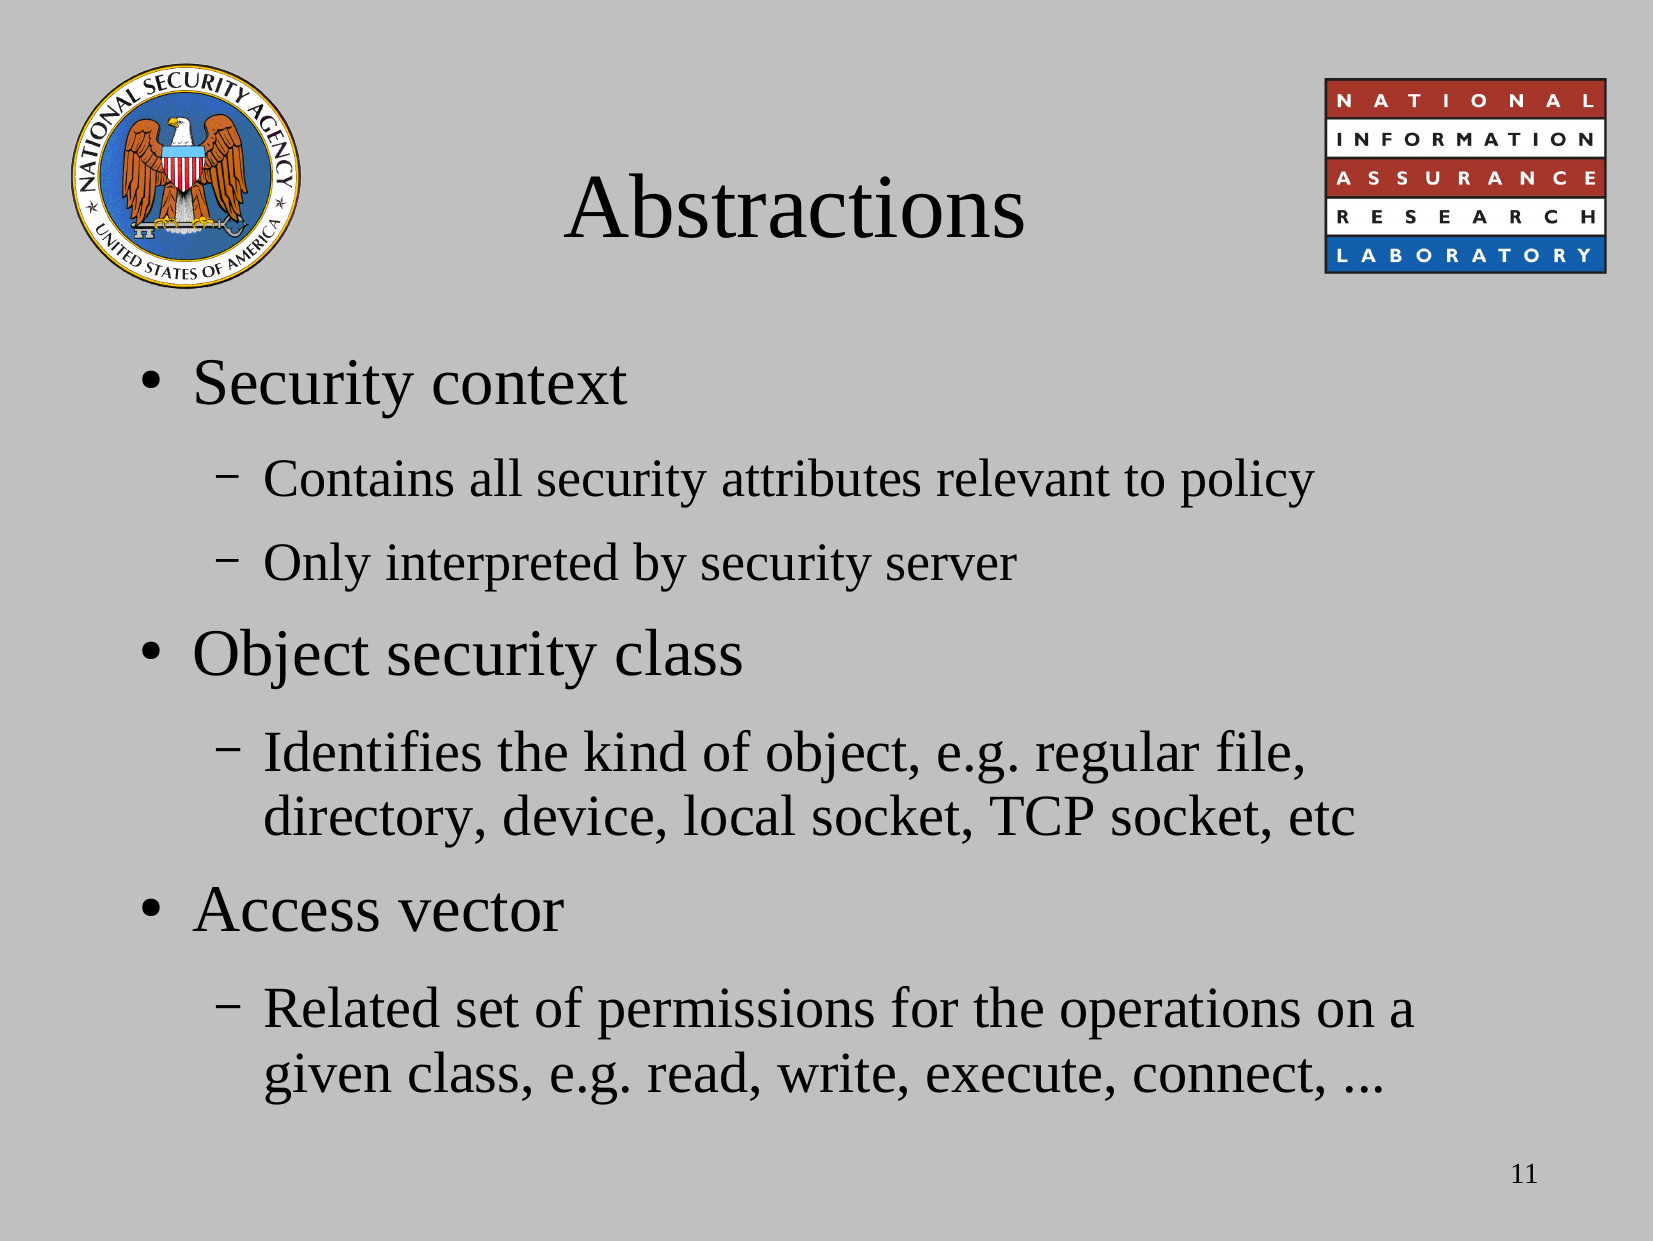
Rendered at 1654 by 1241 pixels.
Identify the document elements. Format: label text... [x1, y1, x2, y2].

picture [69, 61, 303, 291]
picture [1324, 78, 1607, 274]
title Abstractions [312, 110, 1279, 303]
list Security context Contains all security attributes relevant to policy Only interpreted by security server Object security class Identifies the kind of object, e.g. regular file, directory, device, local socket, TCP socket, etc Access vector Related set of permissions for the operations on a given class, e.g. read, write, execute, connect, ... [121, 344, 1534, 1112]
